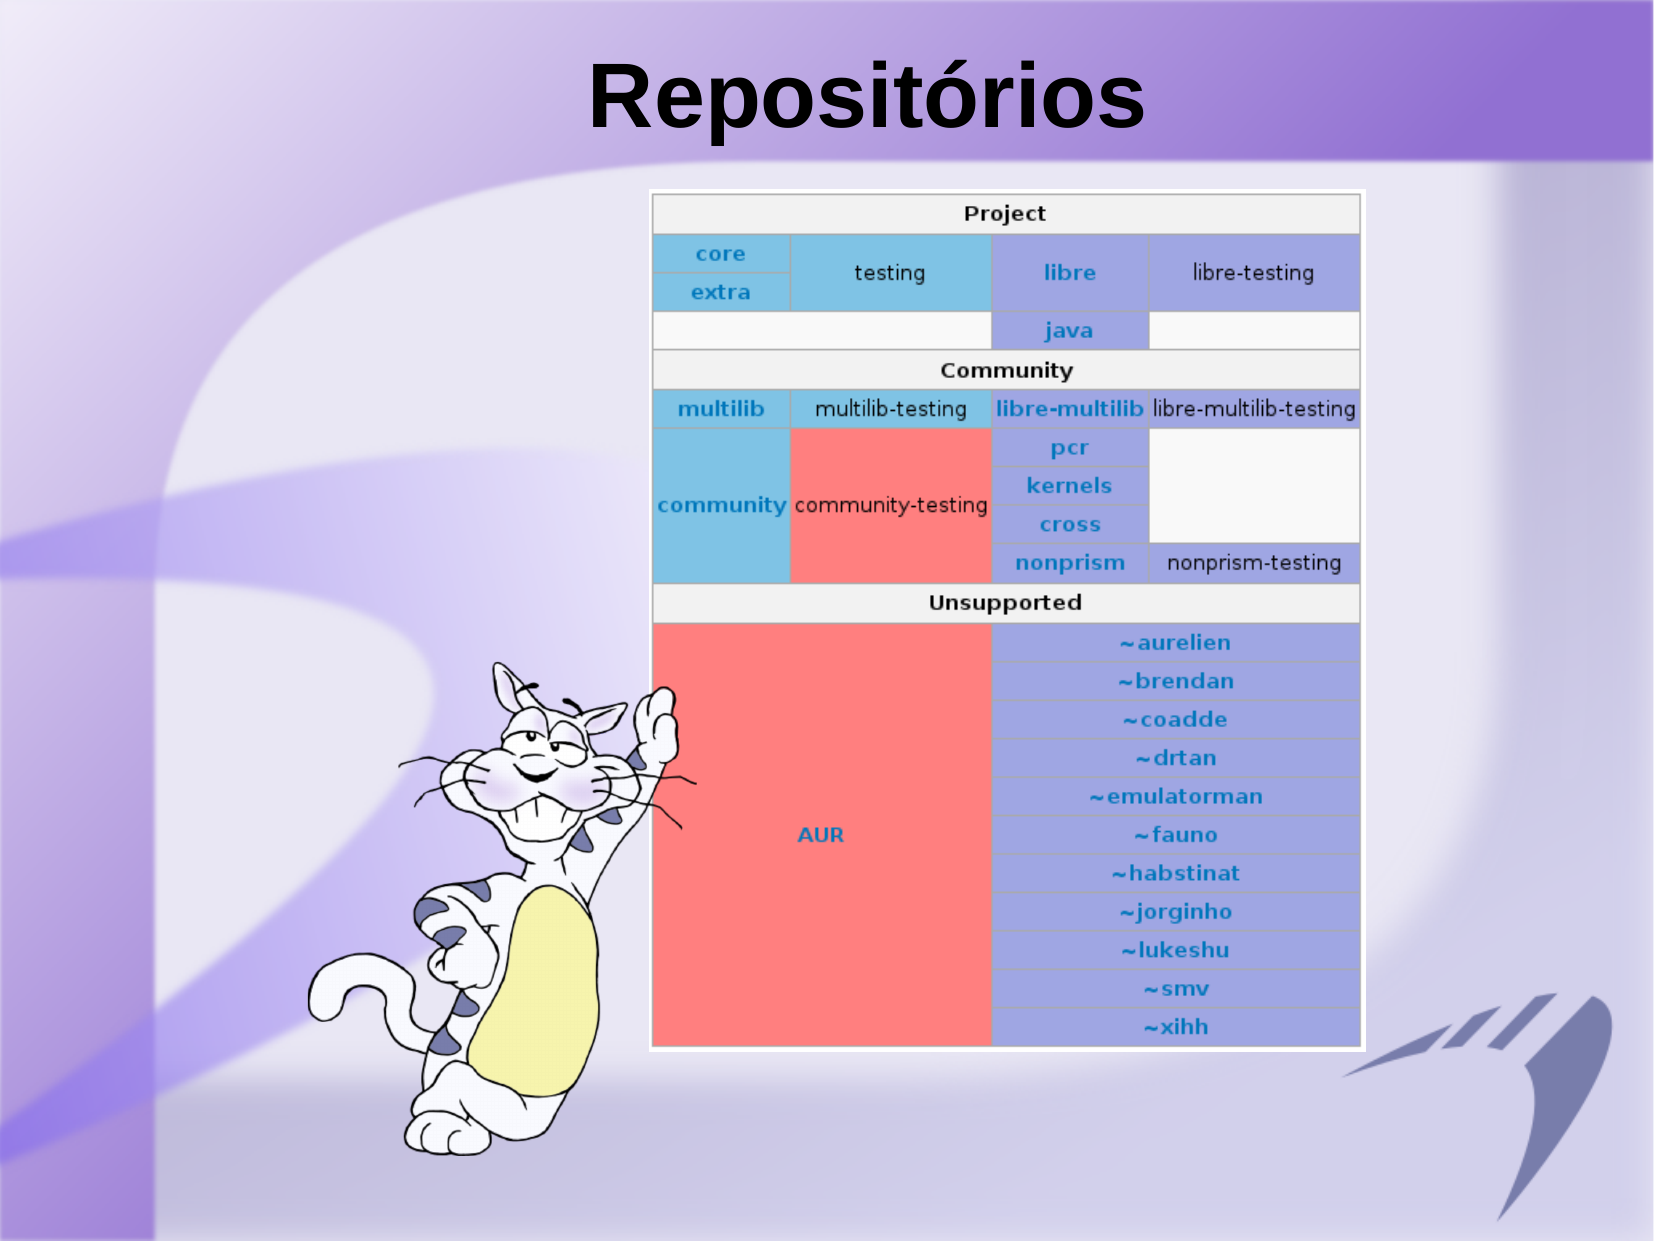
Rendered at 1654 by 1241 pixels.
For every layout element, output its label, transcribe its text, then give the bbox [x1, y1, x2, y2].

title Repositórios [165, 25, 1571, 166]
picture [0, 0, 1654, 1241]
